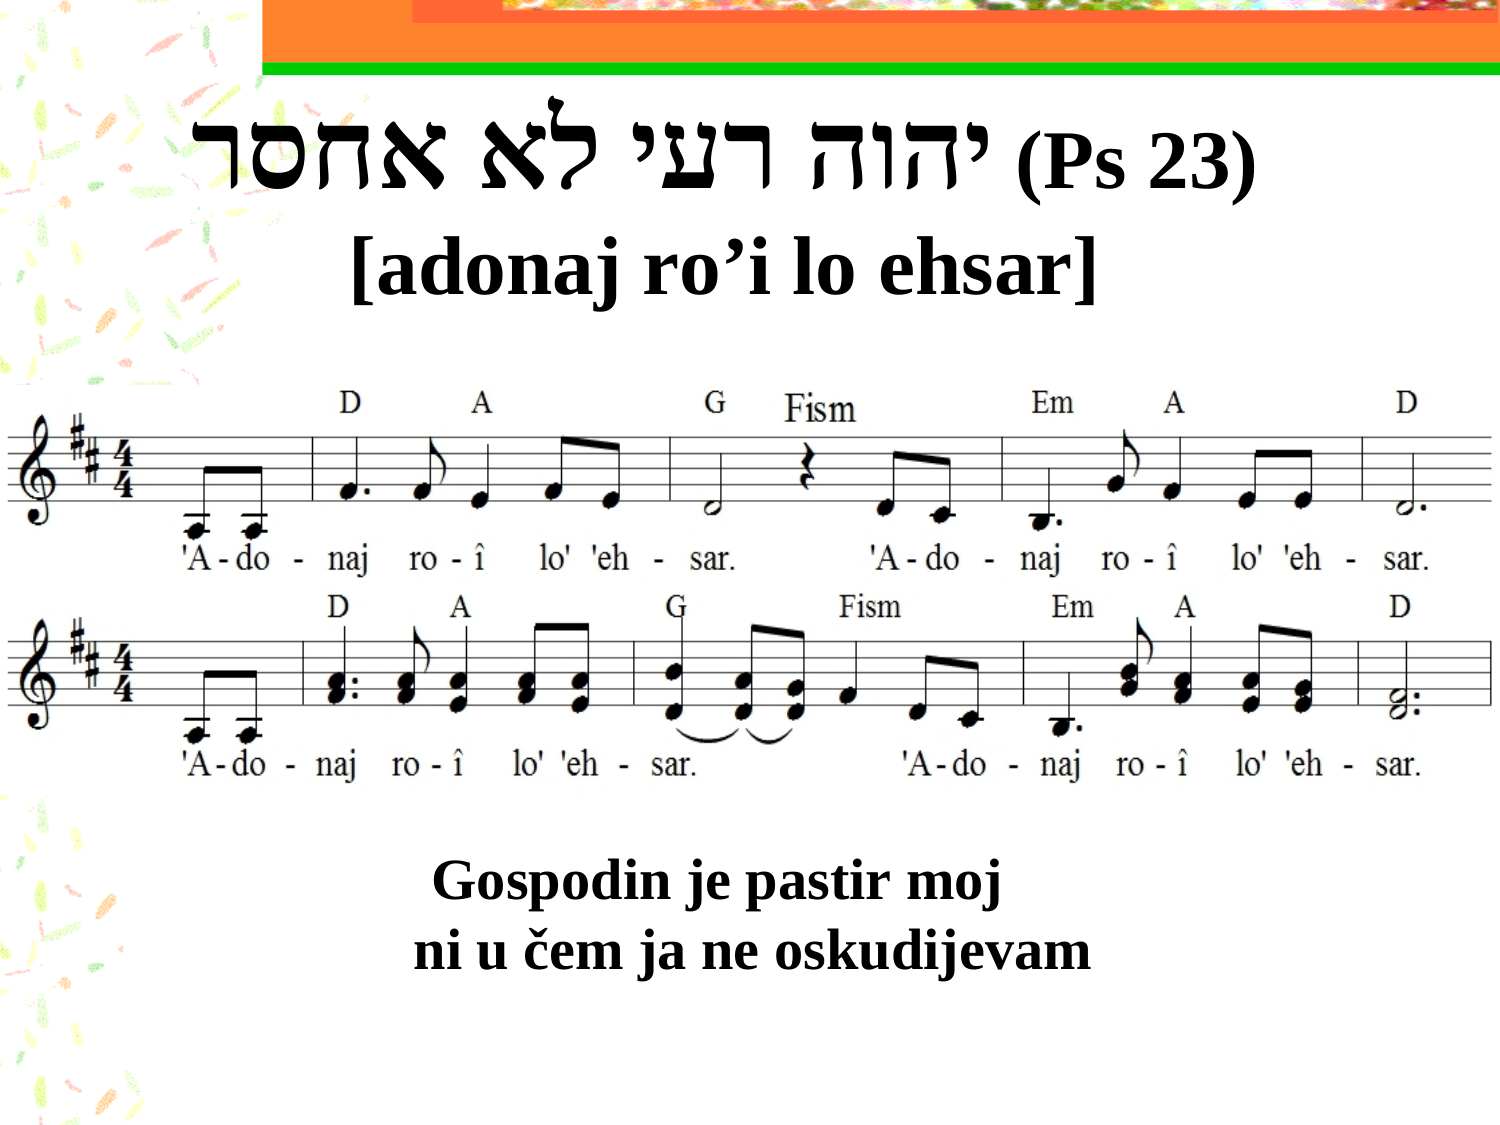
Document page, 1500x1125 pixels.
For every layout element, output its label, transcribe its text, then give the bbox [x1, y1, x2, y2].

picture [0, 0, 1500, 1125]
text_box יהוה רעי לא אחסר (Ps 23) [adonaj ro’i lo ehsar] [87, 99, 1363, 288]
text_box Gospodin je pastir moj ni u čem ja ne oskudijevam [87, 834, 1363, 1026]
picture [412, 0, 1500, 23]
